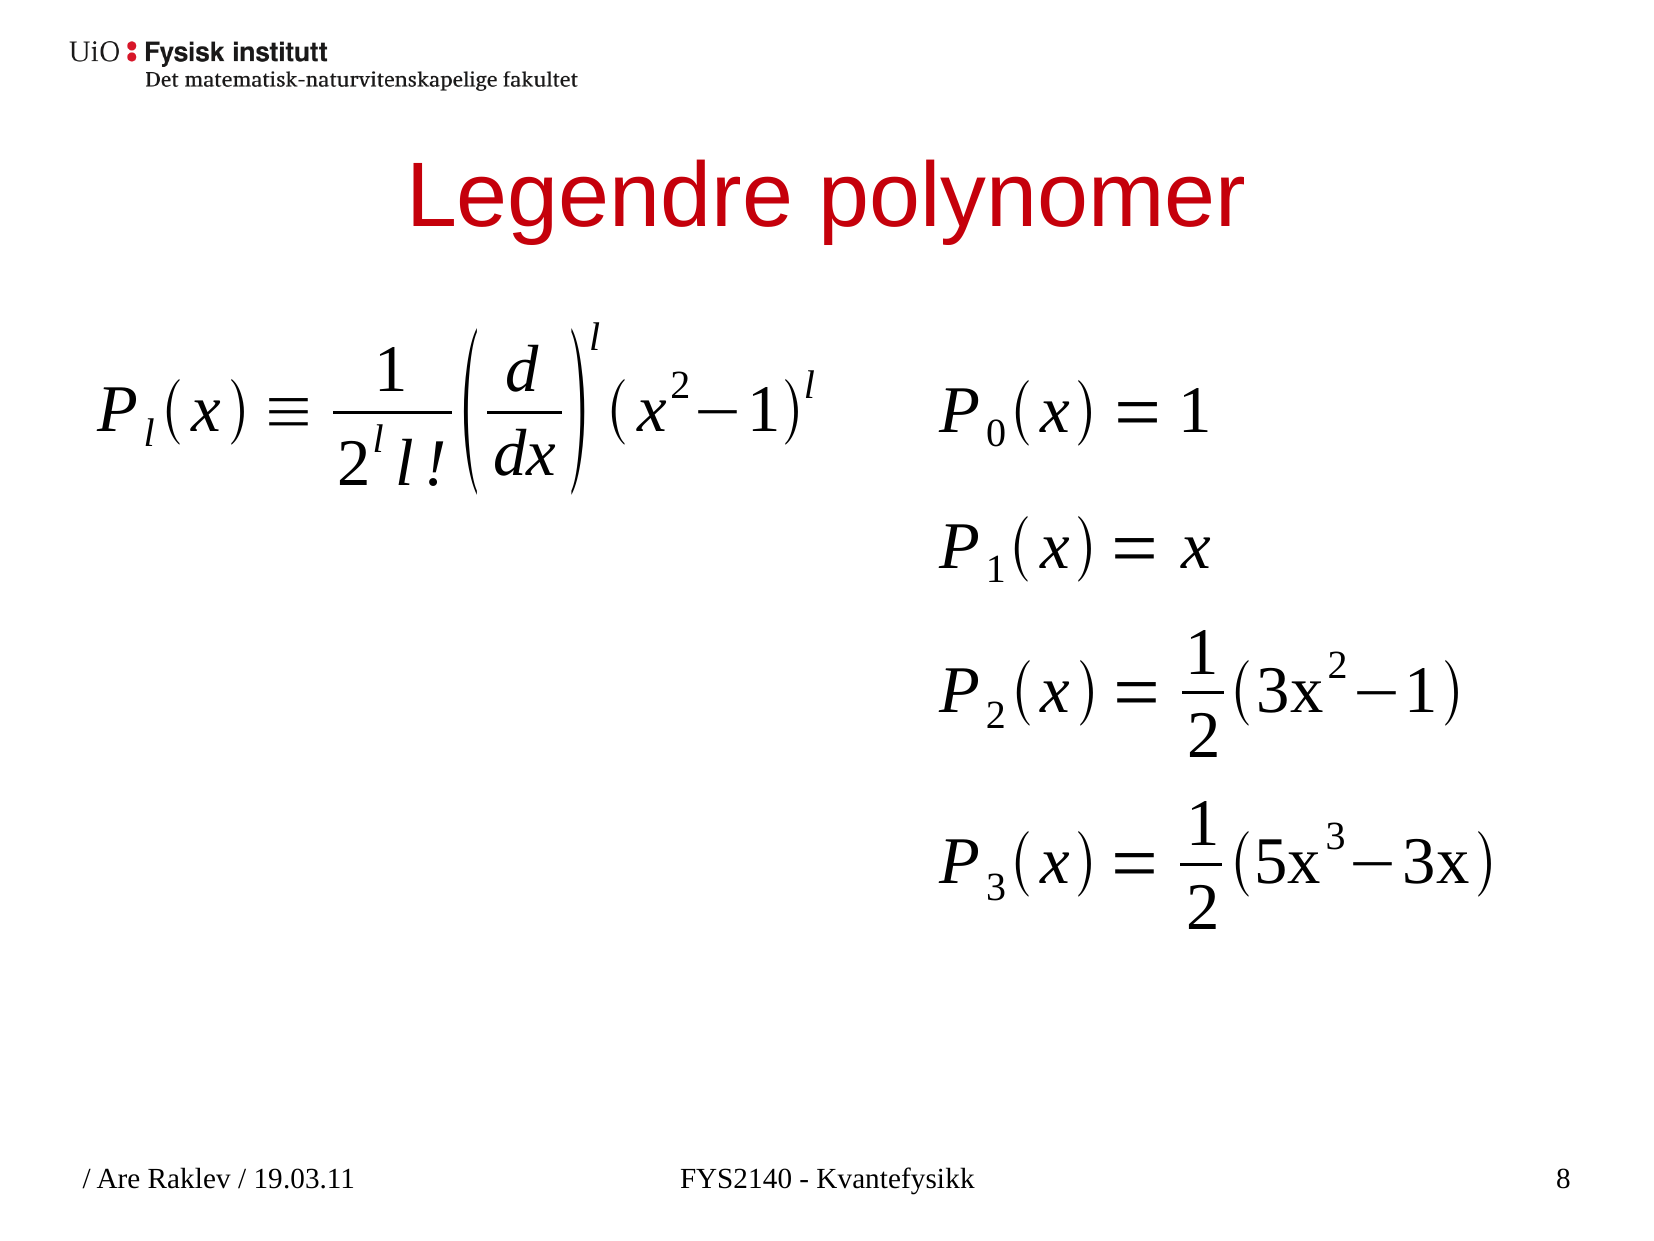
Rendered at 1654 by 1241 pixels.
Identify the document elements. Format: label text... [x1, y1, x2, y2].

chart [929, 785, 1503, 944]
chart [87, 314, 821, 501]
picture [68, 37, 581, 93]
chart [929, 371, 1218, 456]
chart [929, 507, 1218, 592]
title Legendre polynomer [82, 90, 1571, 298]
chart [929, 614, 1468, 772]
